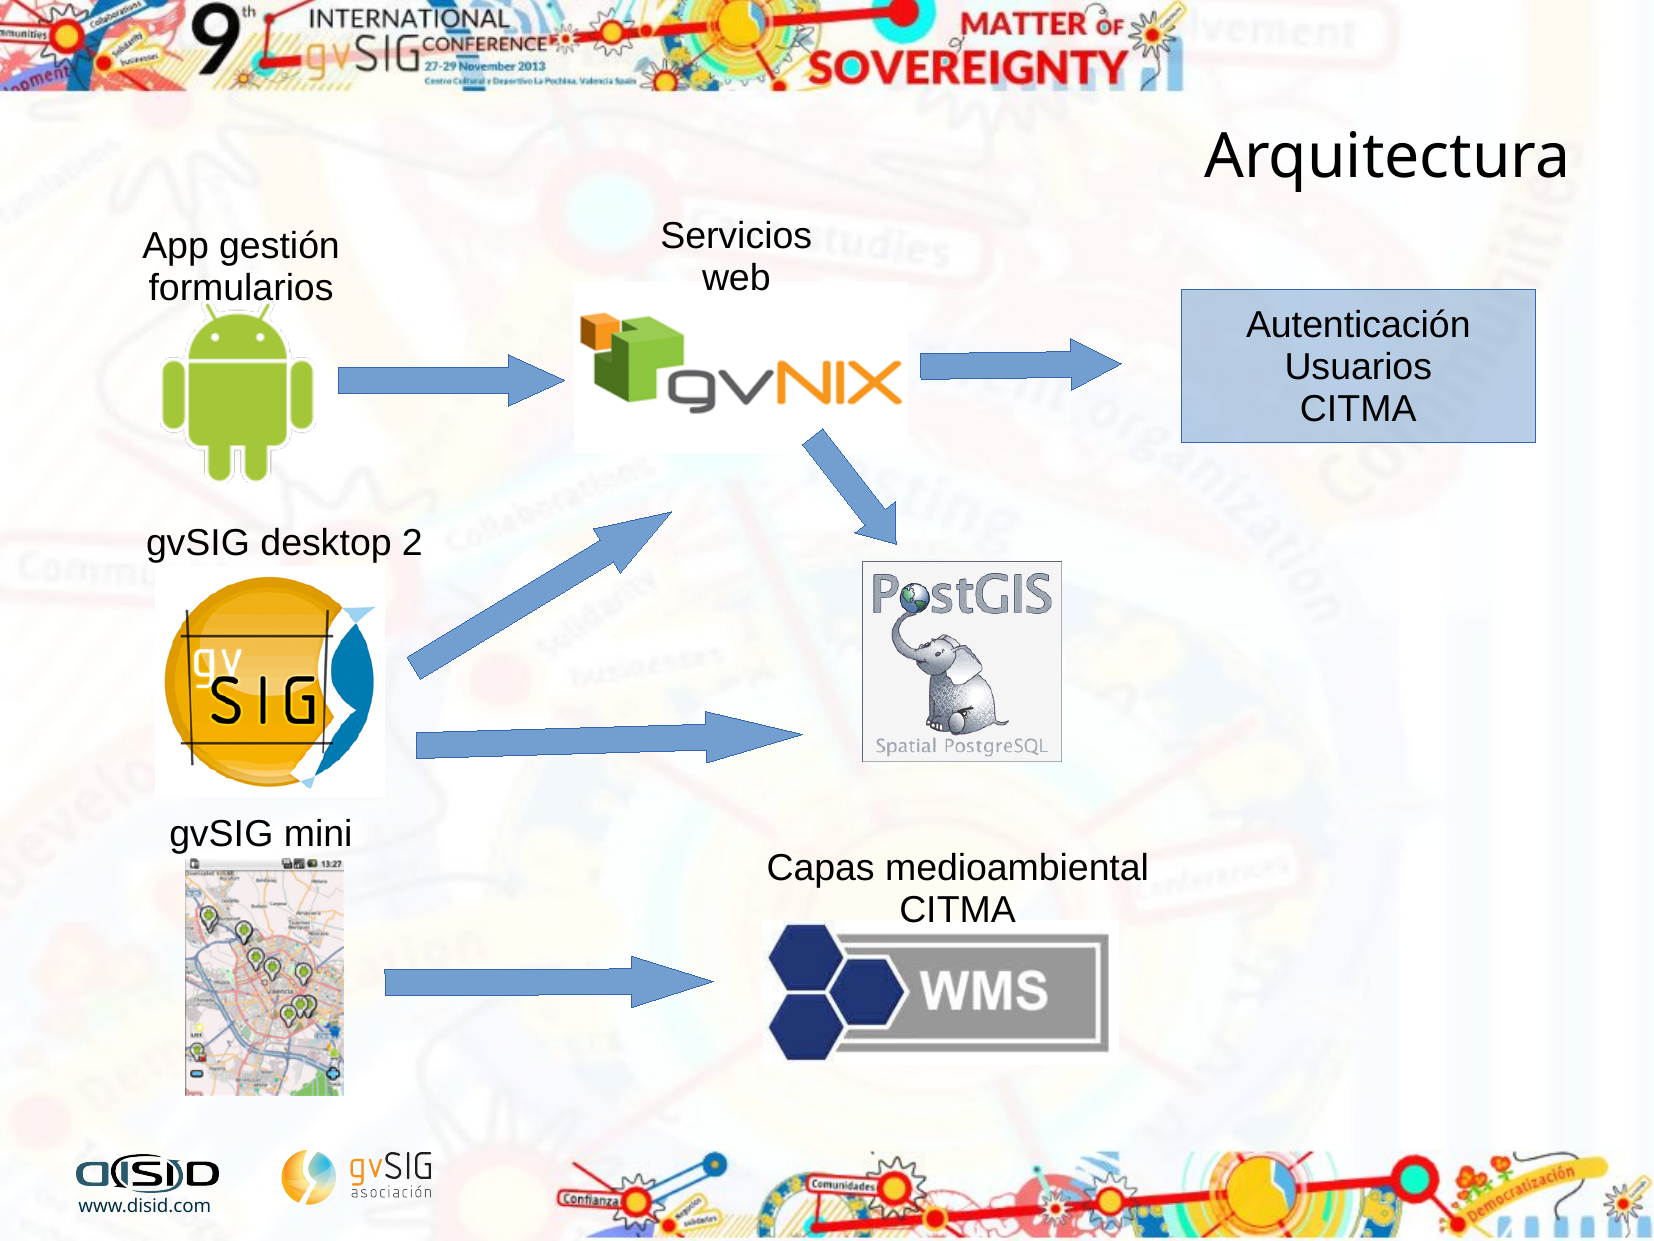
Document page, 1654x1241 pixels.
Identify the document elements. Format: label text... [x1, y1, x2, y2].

text_box gvSIG desktop 2 [108, 513, 461, 798]
text_box gvSIG mini [142, 805, 380, 1149]
text_box [802, 428, 897, 545]
text_box Servicios web [618, 206, 855, 594]
title Arquitectura [82, 49, 1571, 257]
text_box [920, 338, 1122, 391]
text_box Capas medioambiental CITMA [733, 839, 1182, 1093]
text_box [338, 354, 565, 407]
text_box App gestión formularios [122, 217, 360, 513]
picture [0, 0, 1654, 1241]
text_box Autenticación Usuarios CITMA [1181, 289, 1536, 443]
text_box [407, 511, 672, 680]
text_box [416, 711, 803, 763]
text_box [384, 956, 714, 1008]
